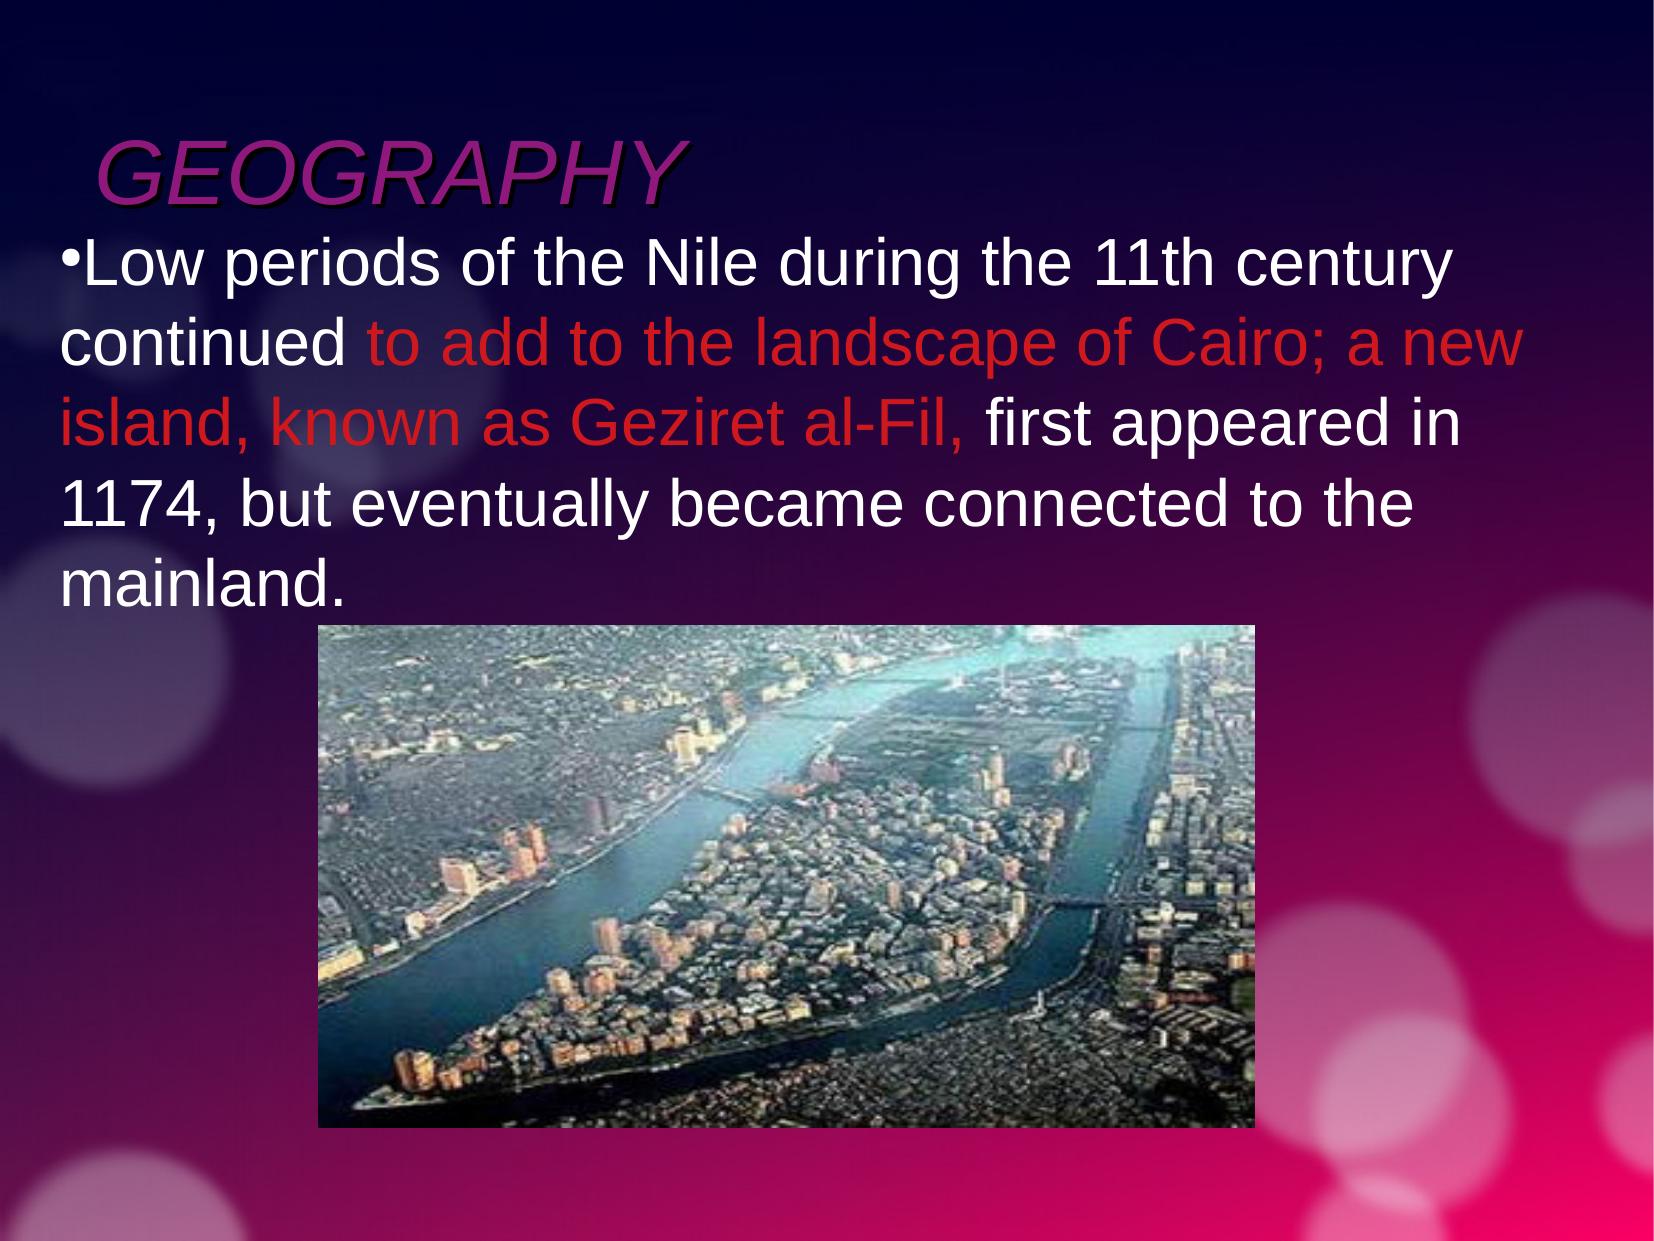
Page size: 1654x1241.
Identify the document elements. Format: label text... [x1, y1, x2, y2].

title GEOGRAPHY [94, 64, 1583, 272]
picture [318, 625, 1255, 1129]
list Low periods of the Nile during the 11th century continued to add to the landscape of Cairo; a new island, known as Geziret al-Fil, first appeared in 1174, but eventually became connected to the mainland. [59, 218, 1548, 662]
